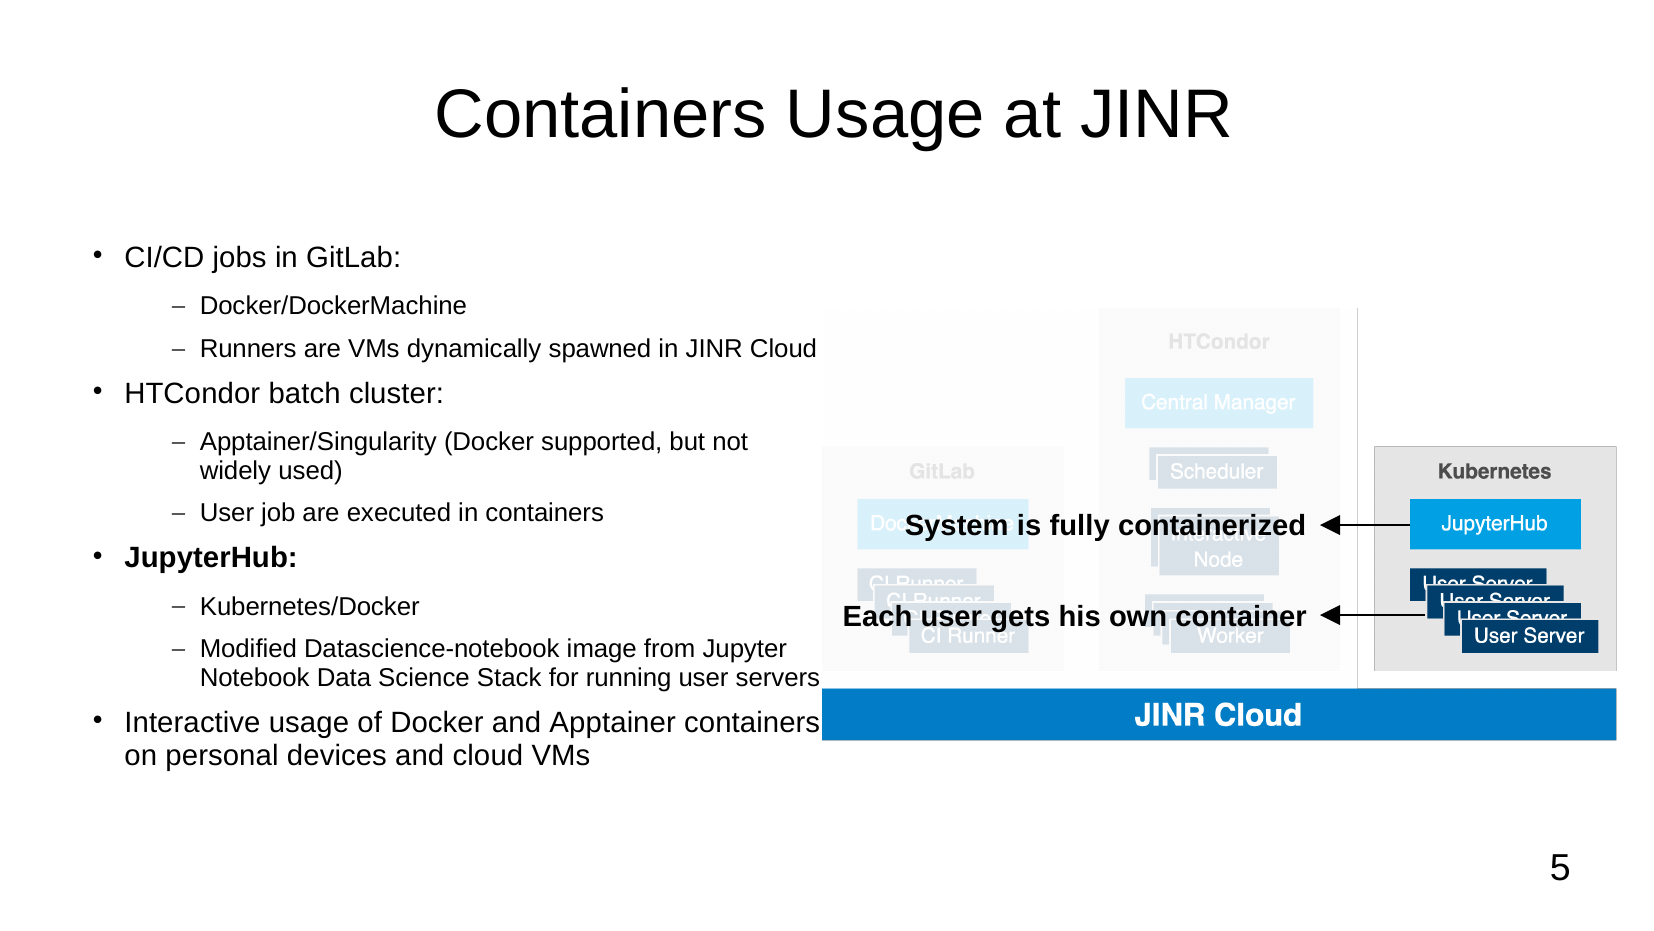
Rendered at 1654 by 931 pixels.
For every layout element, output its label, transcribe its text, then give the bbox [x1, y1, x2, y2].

title Containers Usage at JINR [90, 33, 1579, 189]
picture [821, 307, 1617, 742]
text_box Each user gets his own container [827, 593, 1323, 641]
list CI/CD jobs in GitLab: Docker/DockerMachine Runners are VMs dynamically spawned in JINR Cloud HTCondor batch cluster: Apptainer/Singularity (Docker supported, but not widely used) User job are executed in containers JupyterHub: Kubernetes/Docker Modified Datascience-notebook image from Jupyter Notebook Data Science Stack for running user servers Interactive usage of Docker and Apptainer containers on personal devices and cloud VMs [82, 236, 826, 799]
text_box System is fully containerized [889, 501, 1385, 550]
